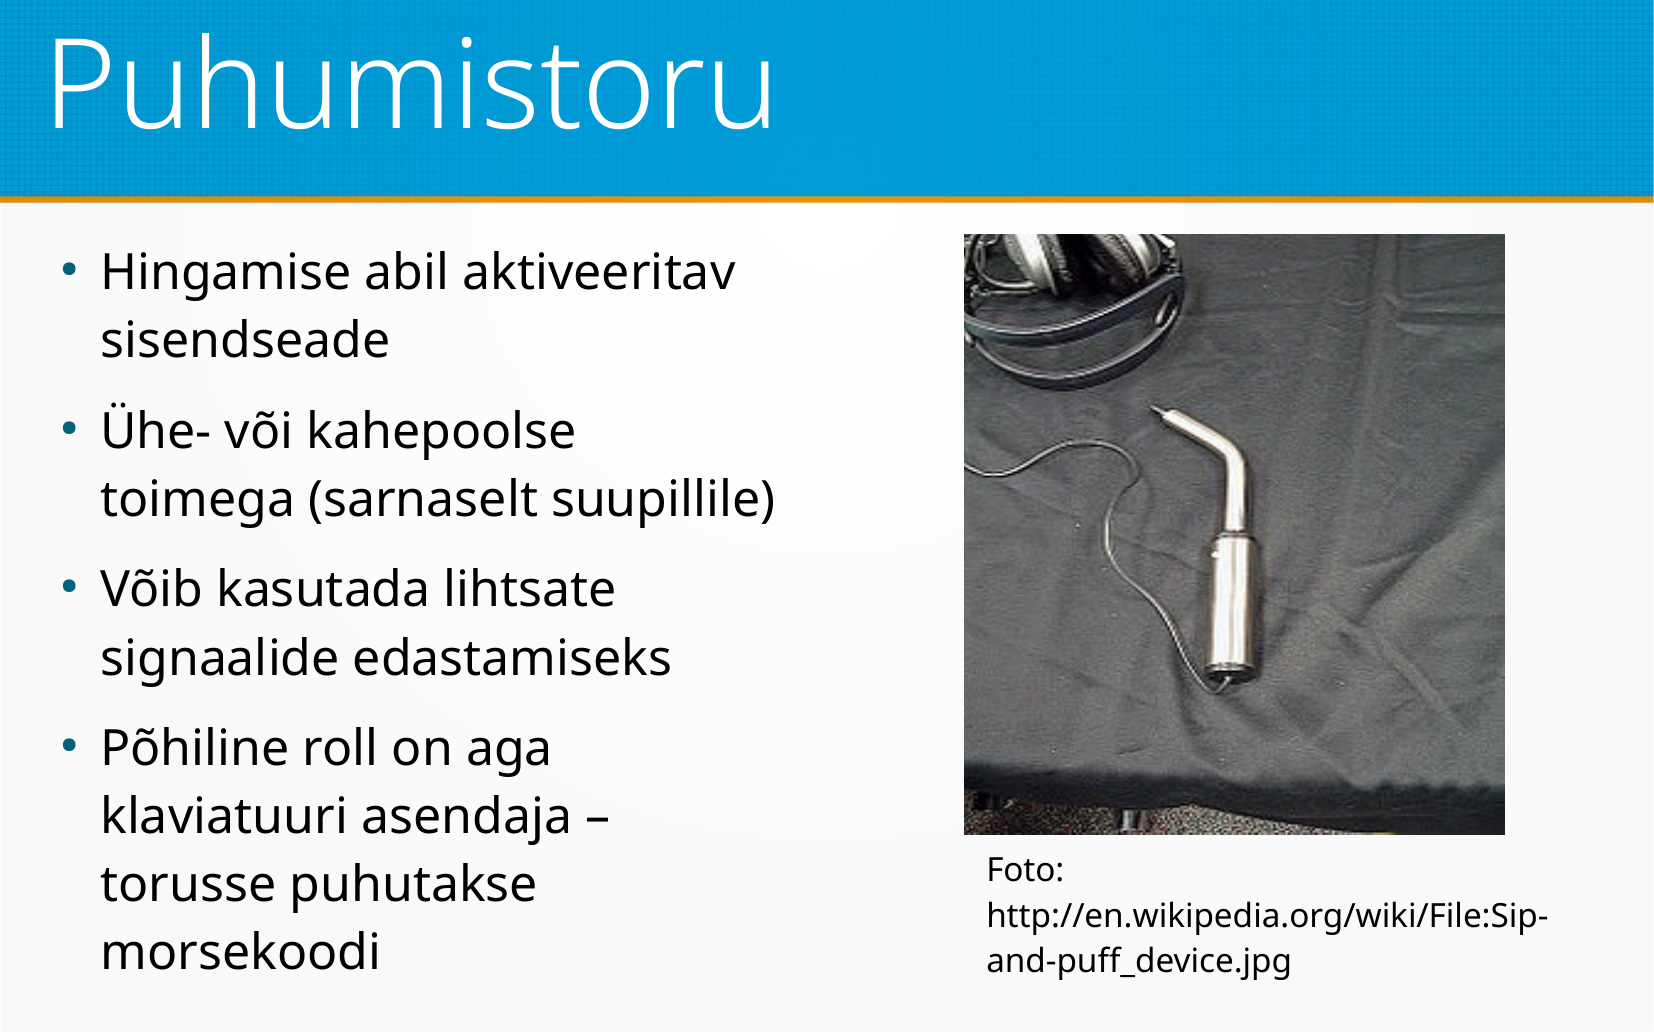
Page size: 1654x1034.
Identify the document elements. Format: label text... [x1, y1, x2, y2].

list Hingamise abil aktiveeritav sisendseade Ühe- või kahepoolse toimega (sarnaselt suupillile) Võib kasutada lihtsate signaalide edastamiseks Põhiline roll on aga klaviatuuri asendaja – torusse puhutakse morsekoodi [47, 236, 780, 1002]
title Puhumistoru [43, 0, 1619, 166]
picture [0, 195, 1654, 1034]
text_box Foto: http://en.wikipedia.org/wiki/File:Sip-and-puff_device.jpg [980, 850, 1566, 978]
